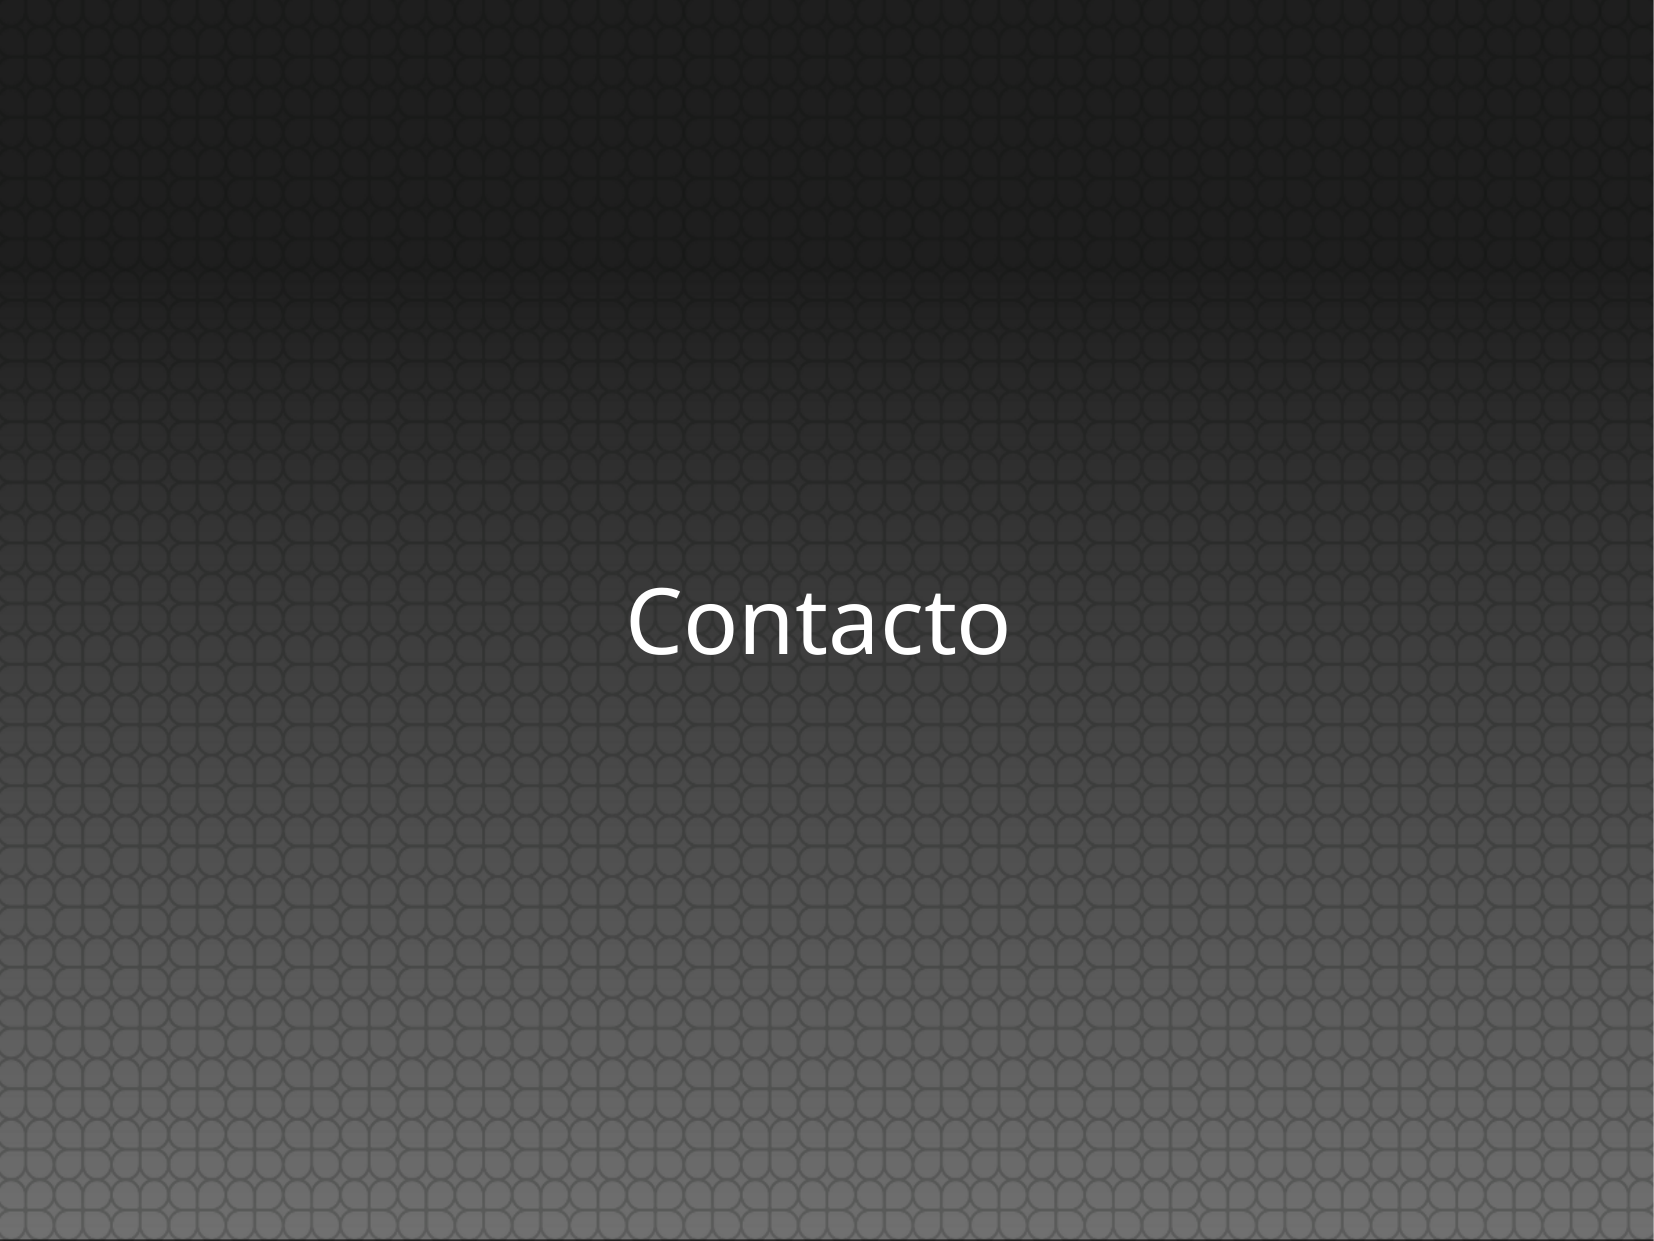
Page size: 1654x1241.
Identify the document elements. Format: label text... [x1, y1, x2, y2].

title Contacto [75, 525, 1564, 713]
picture [0, 0, 1654, 1241]
